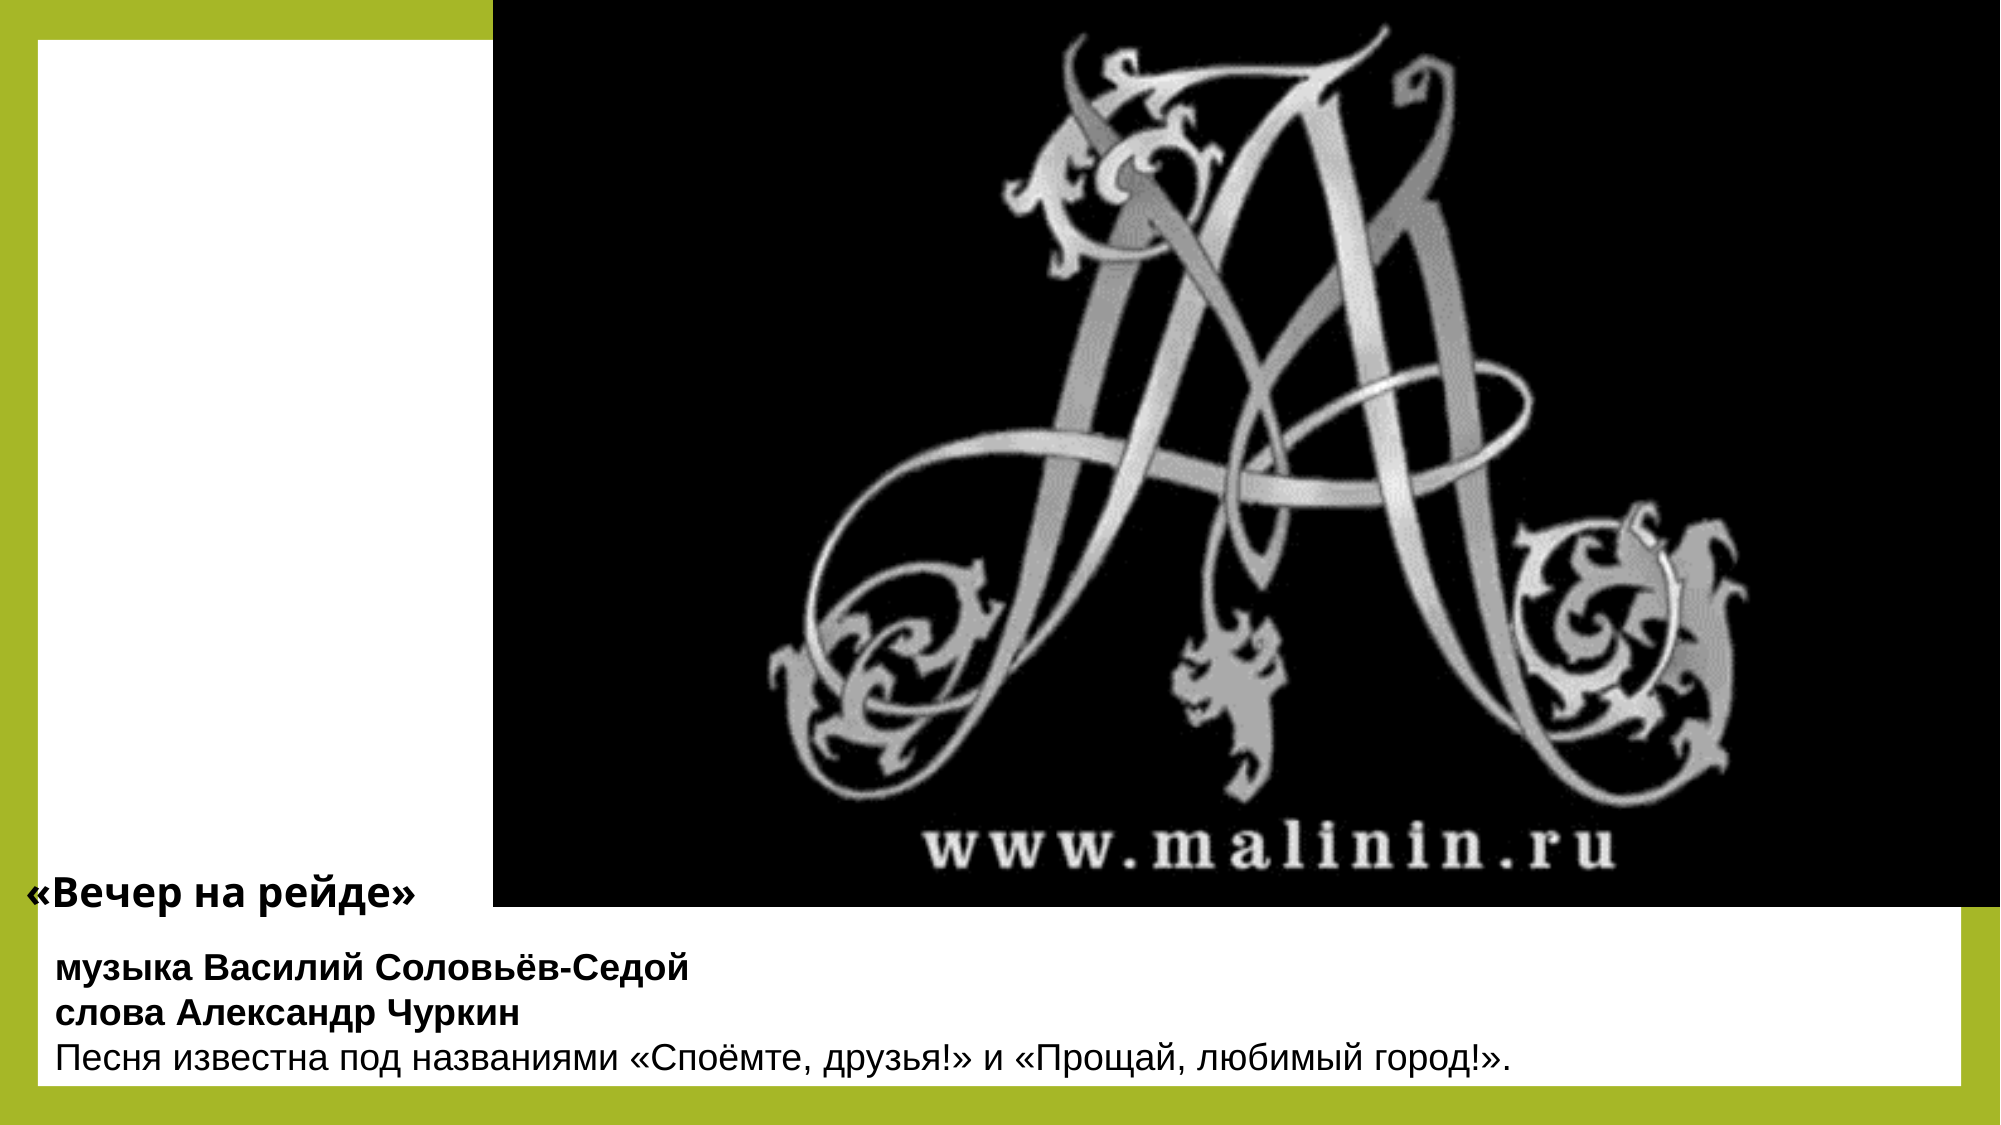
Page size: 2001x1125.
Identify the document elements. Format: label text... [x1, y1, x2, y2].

picture [493, 0, 2000, 907]
text_box «Вечер на рейде» [10, 858, 432, 924]
text_box музыка Василий Соловьёв-Седой слова Александр Чуркин Песня известна под названиями «Споёмте, друзья!» и «Прощай, любимый город!». [40, 935, 1628, 1085]
